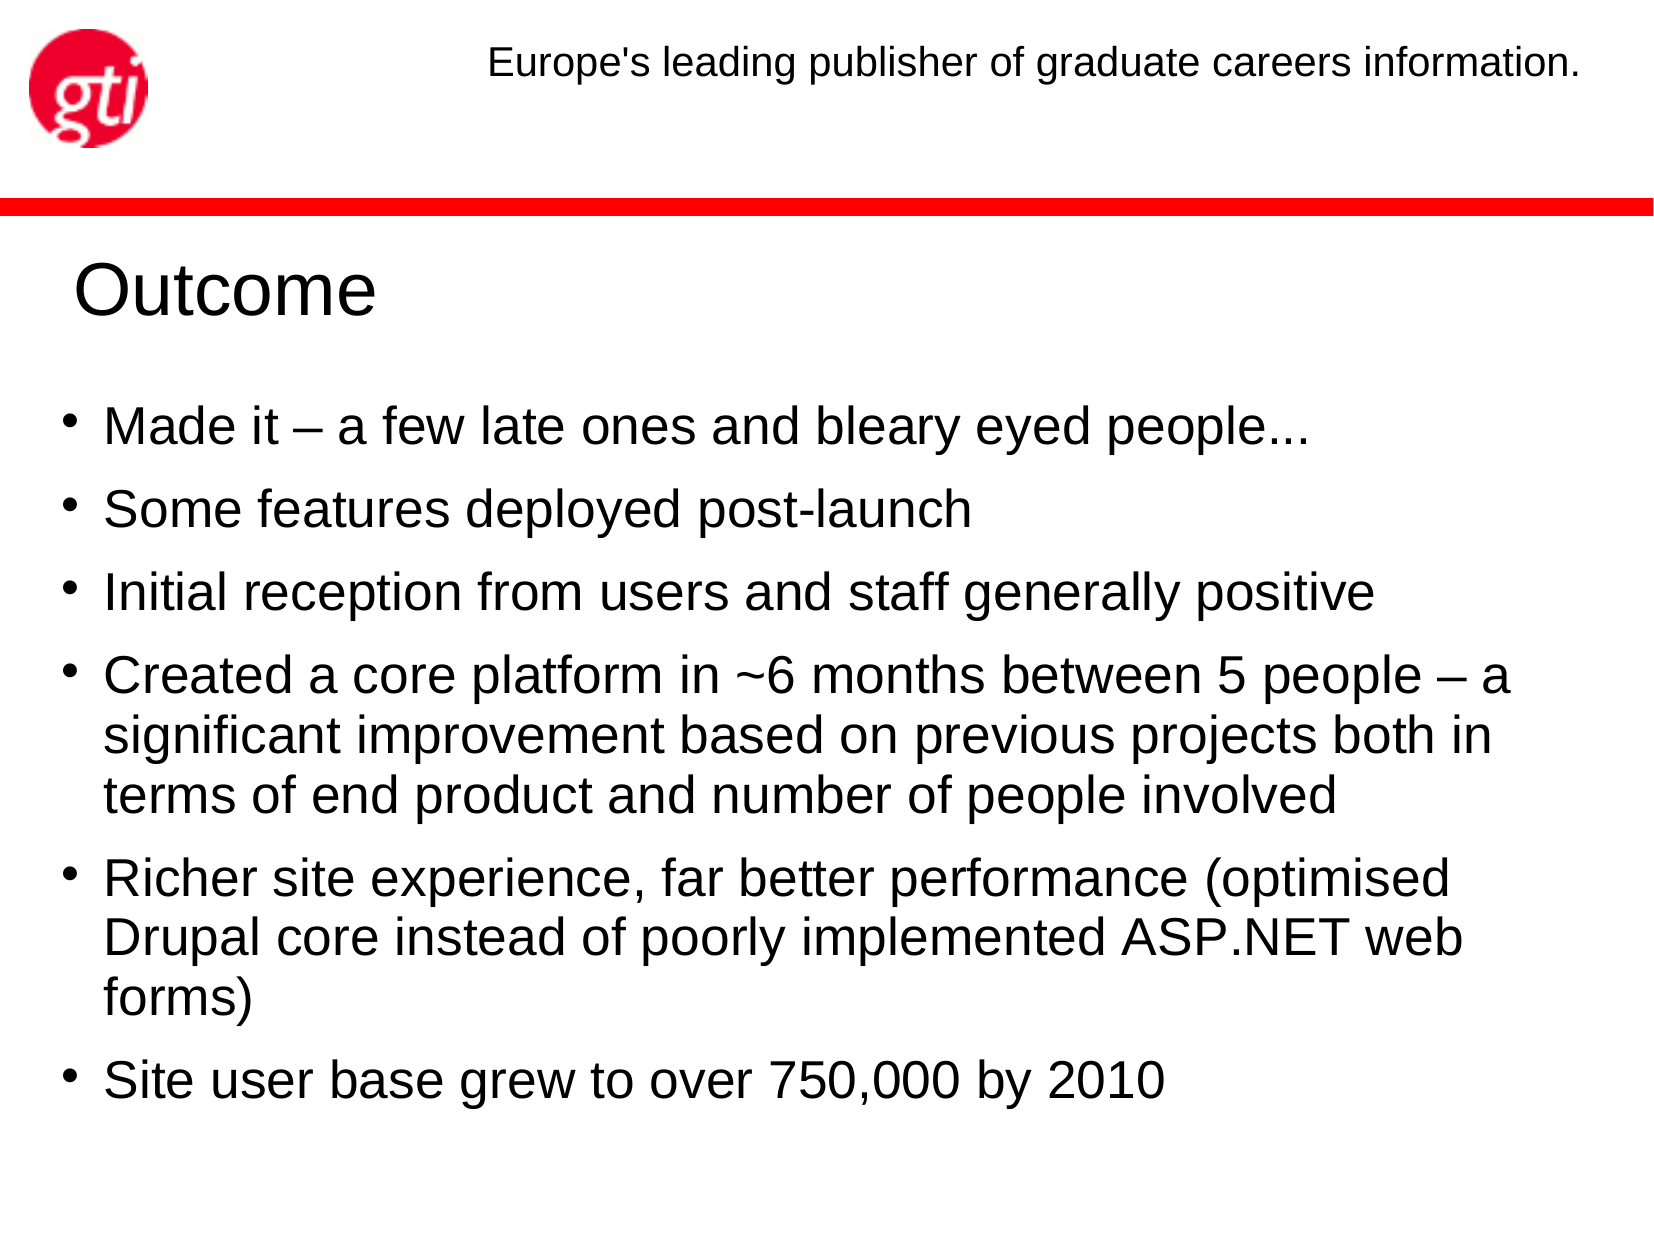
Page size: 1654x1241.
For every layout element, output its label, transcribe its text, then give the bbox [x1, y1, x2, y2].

picture [29, 29, 148, 148]
list Made it – a few late ones and bleary eyed people... Some features deployed post-launch Initial reception from users and staff generally positive Created a core platform in ~6 months between 5 people – a significant improvement based on previous projects both in terms of end product and number of people involved Richer site experience, far better performance (optimised Drupal core instead of poorly implemented ASP.NET web forms) Site user base grew to over 750,000 by 2010 [47, 392, 1536, 1123]
text_box Europe's leading publisher of graduate careers information. [472, 29, 1597, 91]
text_box Outcome [59, 236, 393, 336]
